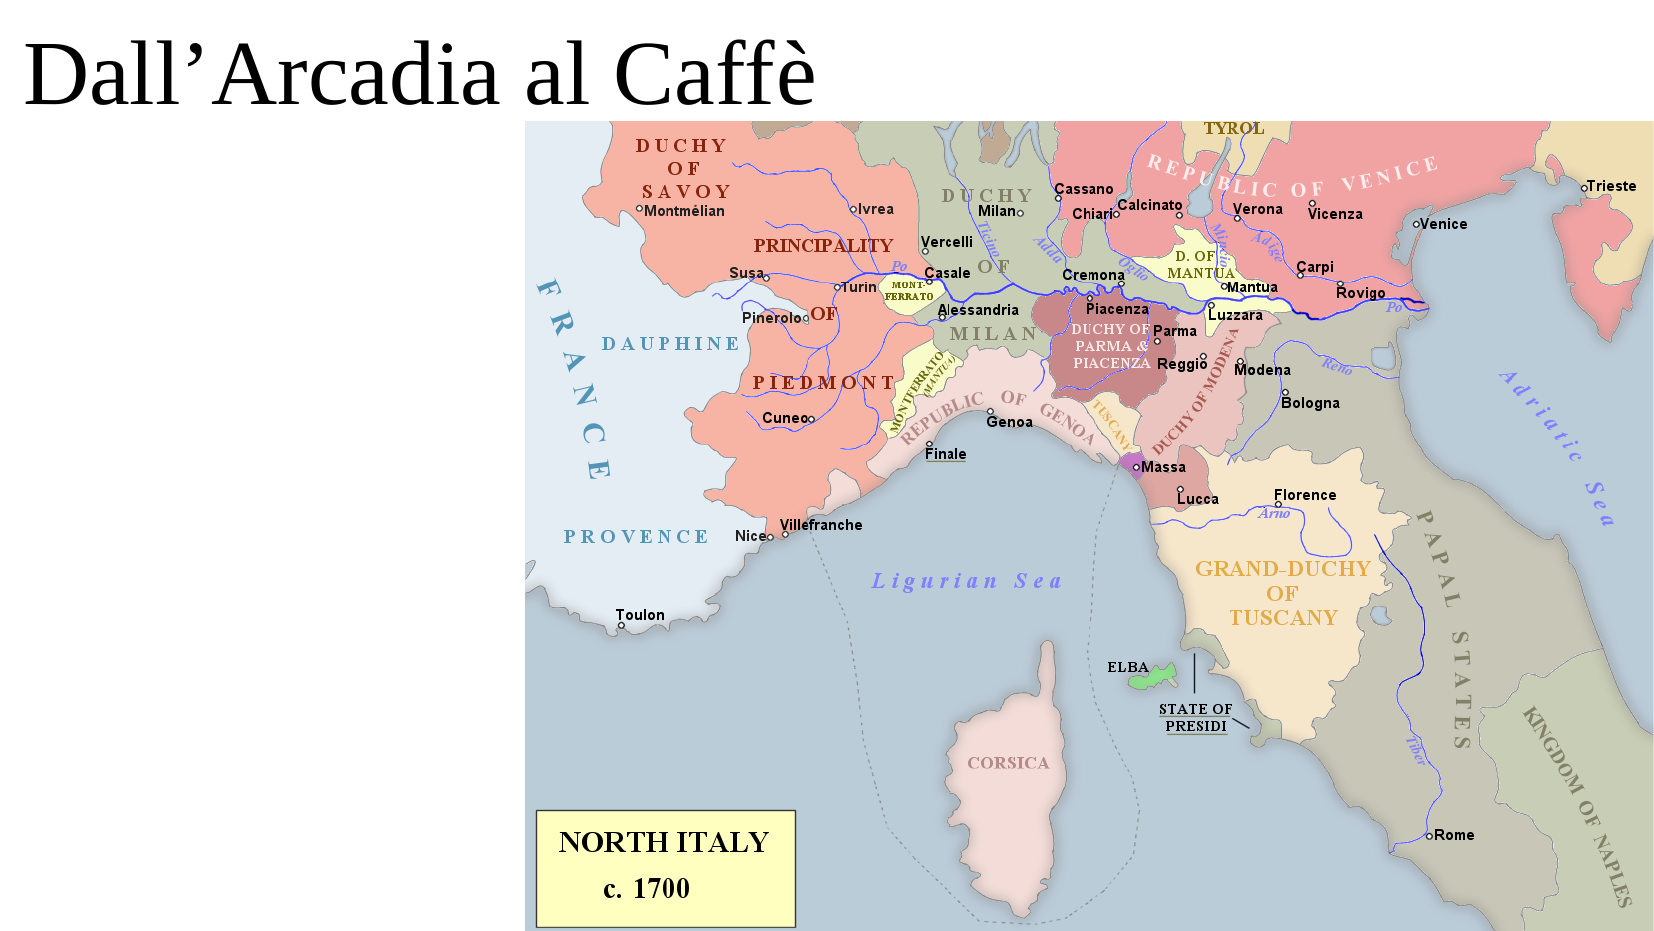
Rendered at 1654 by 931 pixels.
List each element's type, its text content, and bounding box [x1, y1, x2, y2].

title Dall’Arcadia al Caffè [0, 0, 841, 136]
picture [525, 121, 1654, 931]
